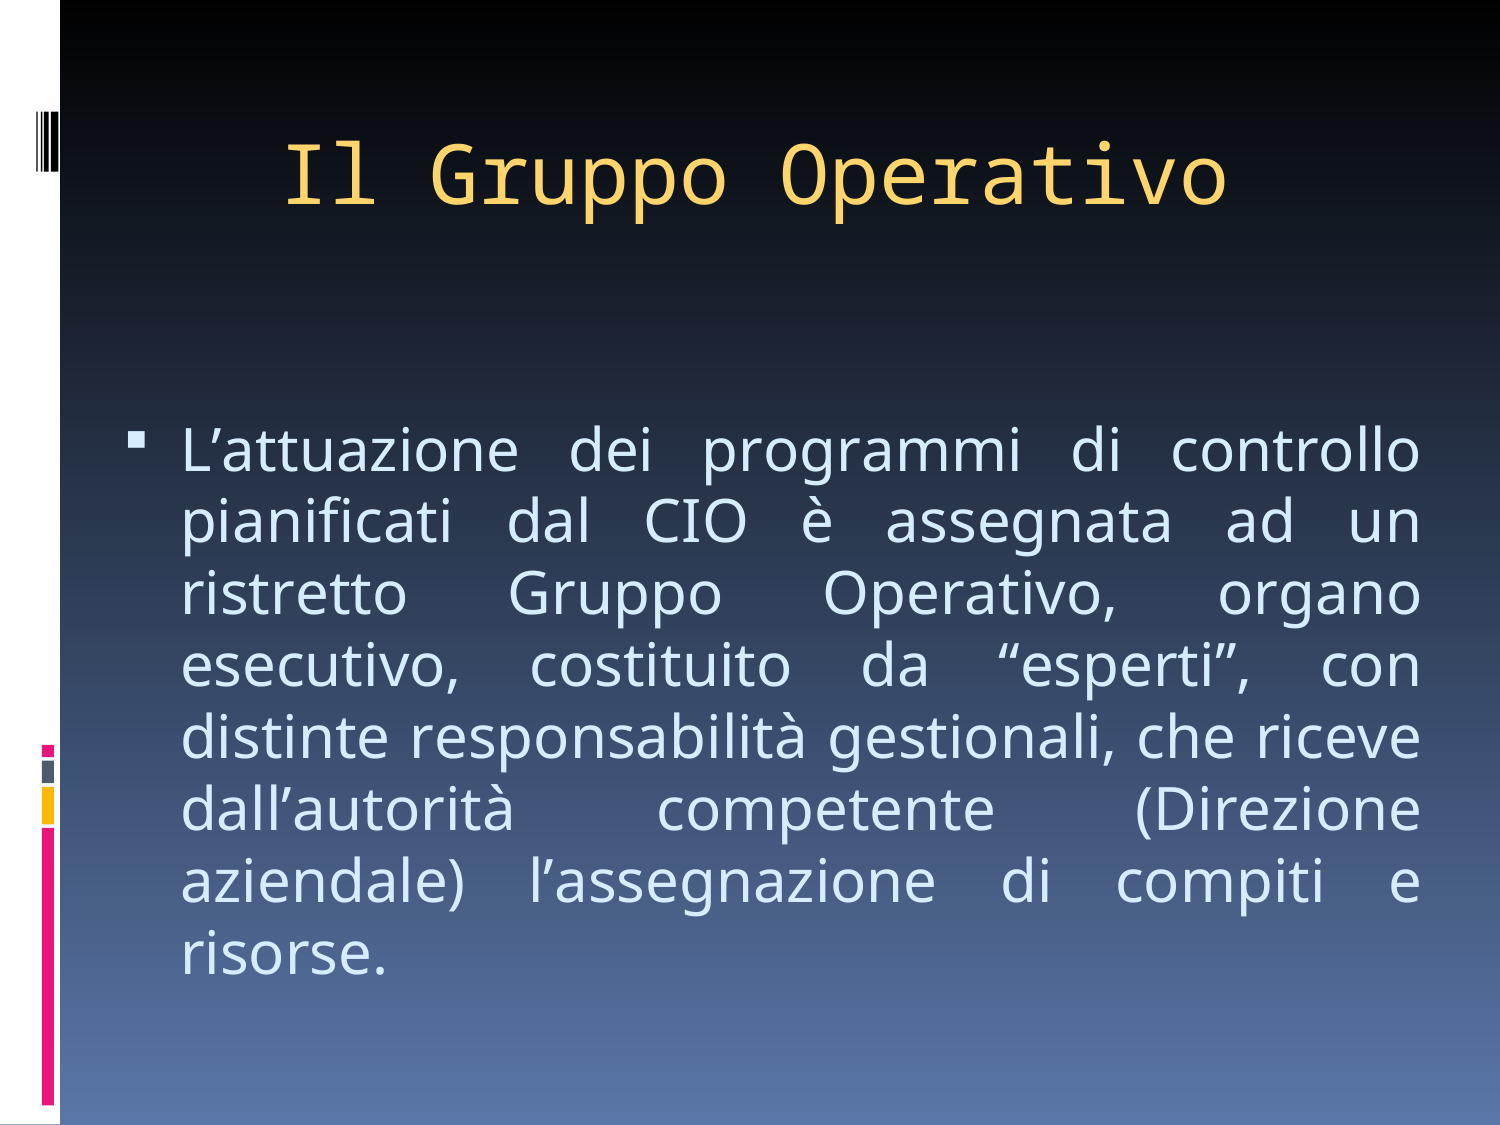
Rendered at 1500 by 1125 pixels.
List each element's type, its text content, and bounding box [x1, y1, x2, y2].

title Il Gruppo Operativo [100, 113, 1459, 315]
list L’attuazione dei programmi di controllo pianificati dal CIO è assegnata ad un ristretto Gruppo Operativo, organo esecutivo, costituito da “esperti”, con distinte responsabilità gestionali, che riceve dall’autorità competente (Direzione aziendale) l’assegnazione di compiti e risorse. [100, 231, 1438, 1000]
